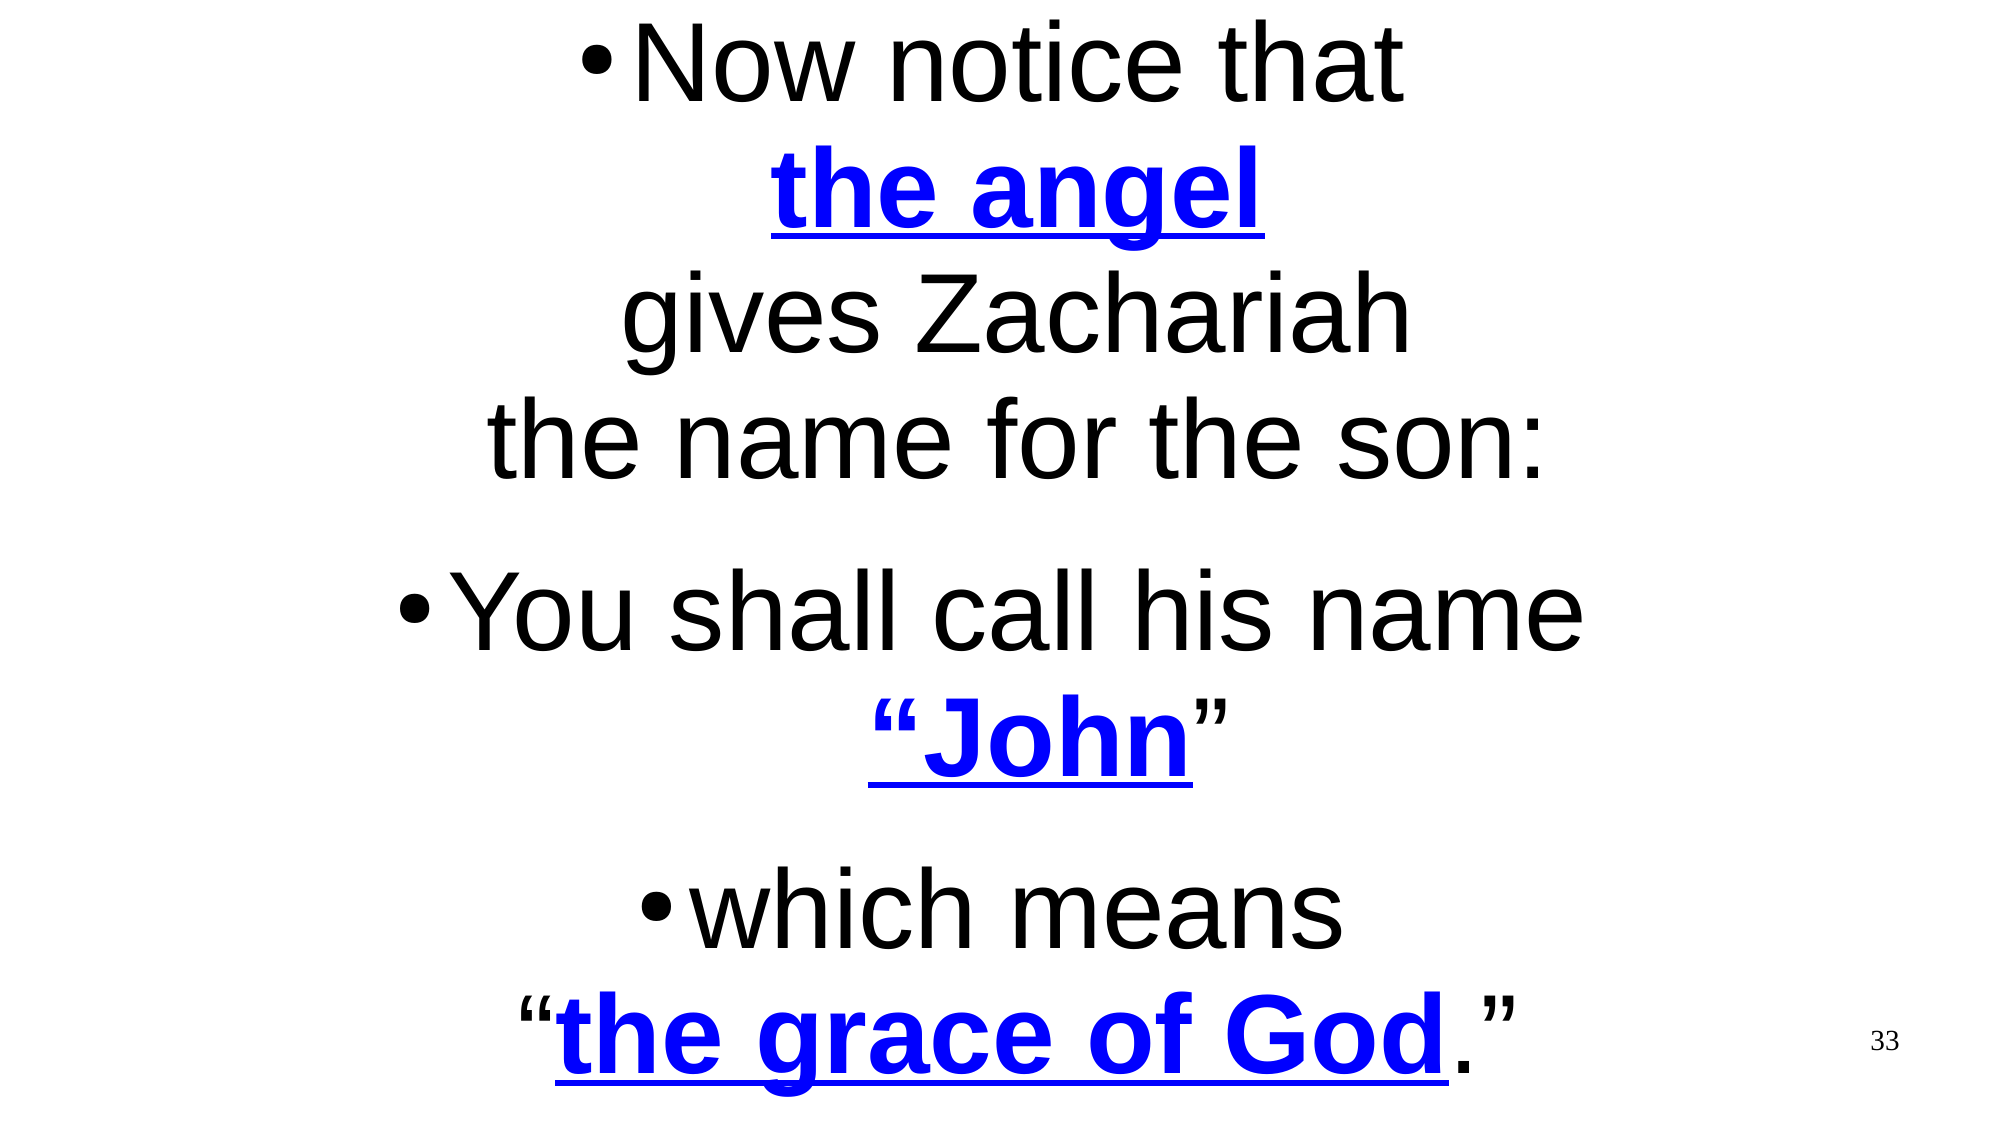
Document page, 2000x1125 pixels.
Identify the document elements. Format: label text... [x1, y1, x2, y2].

list Now notice that the angel gives Zachariah the name for the son: You shall call his name “John” which means “the grace of God.” [0, 0, 1996, 1123]
